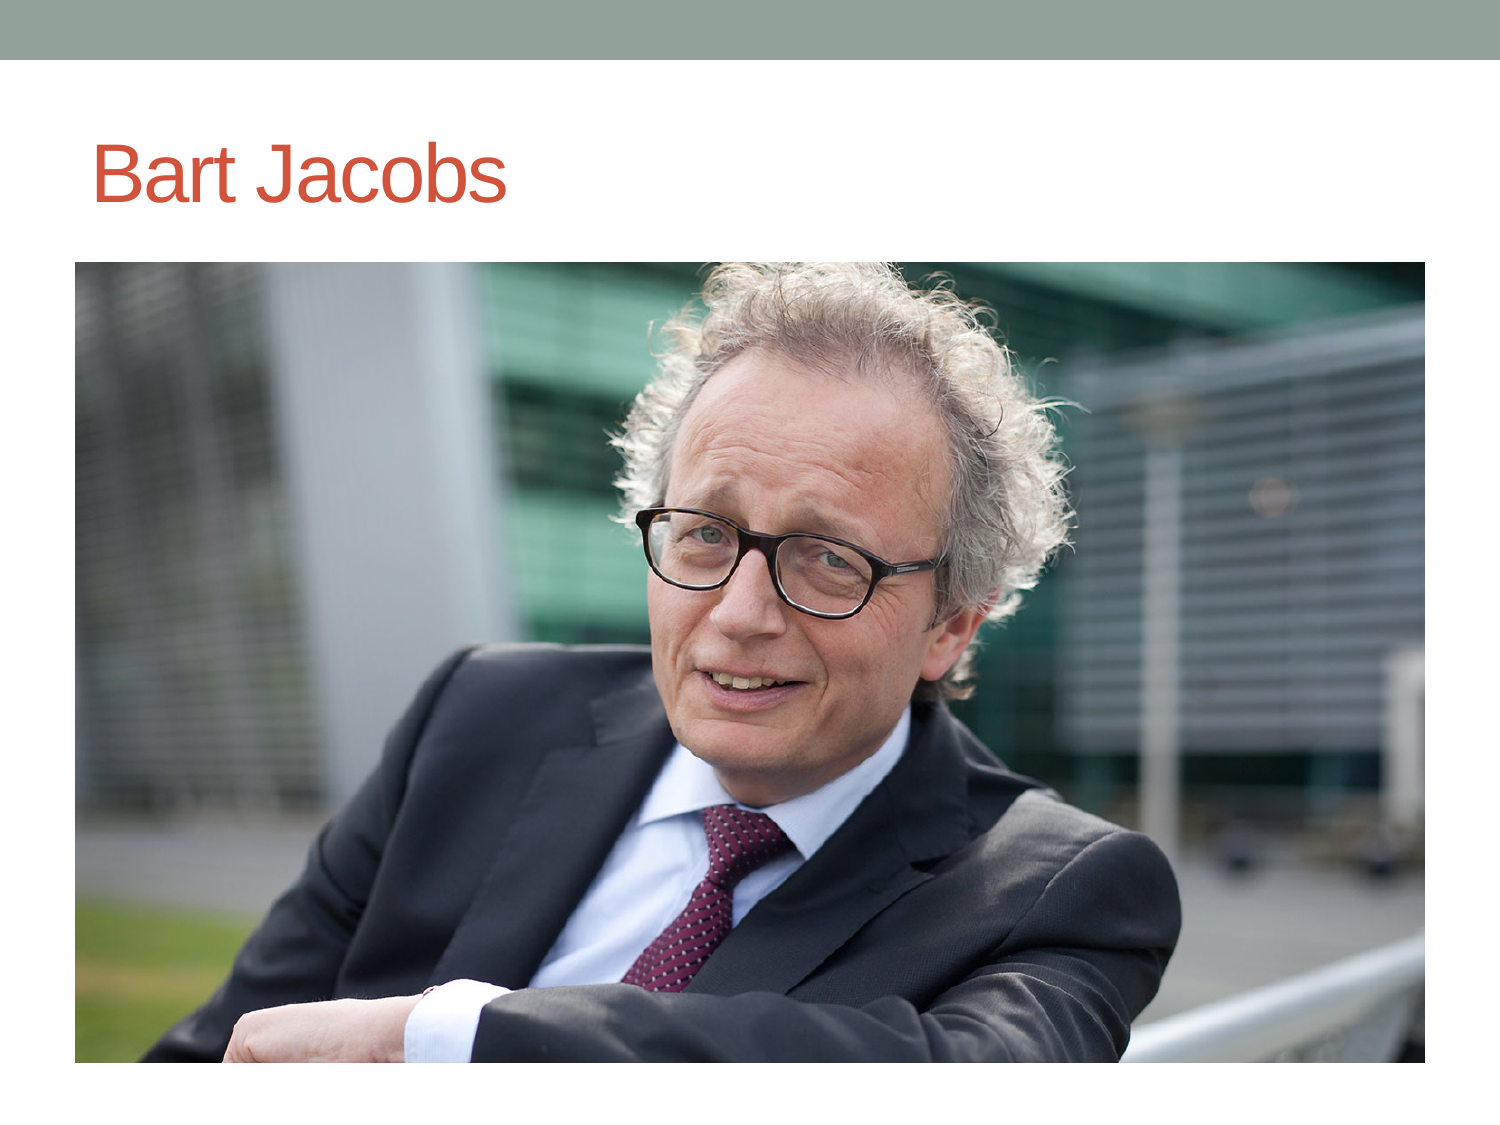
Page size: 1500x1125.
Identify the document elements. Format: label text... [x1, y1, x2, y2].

title Bart Jacobs [75, 87, 1425, 250]
picture [75, 262, 1425, 1063]
